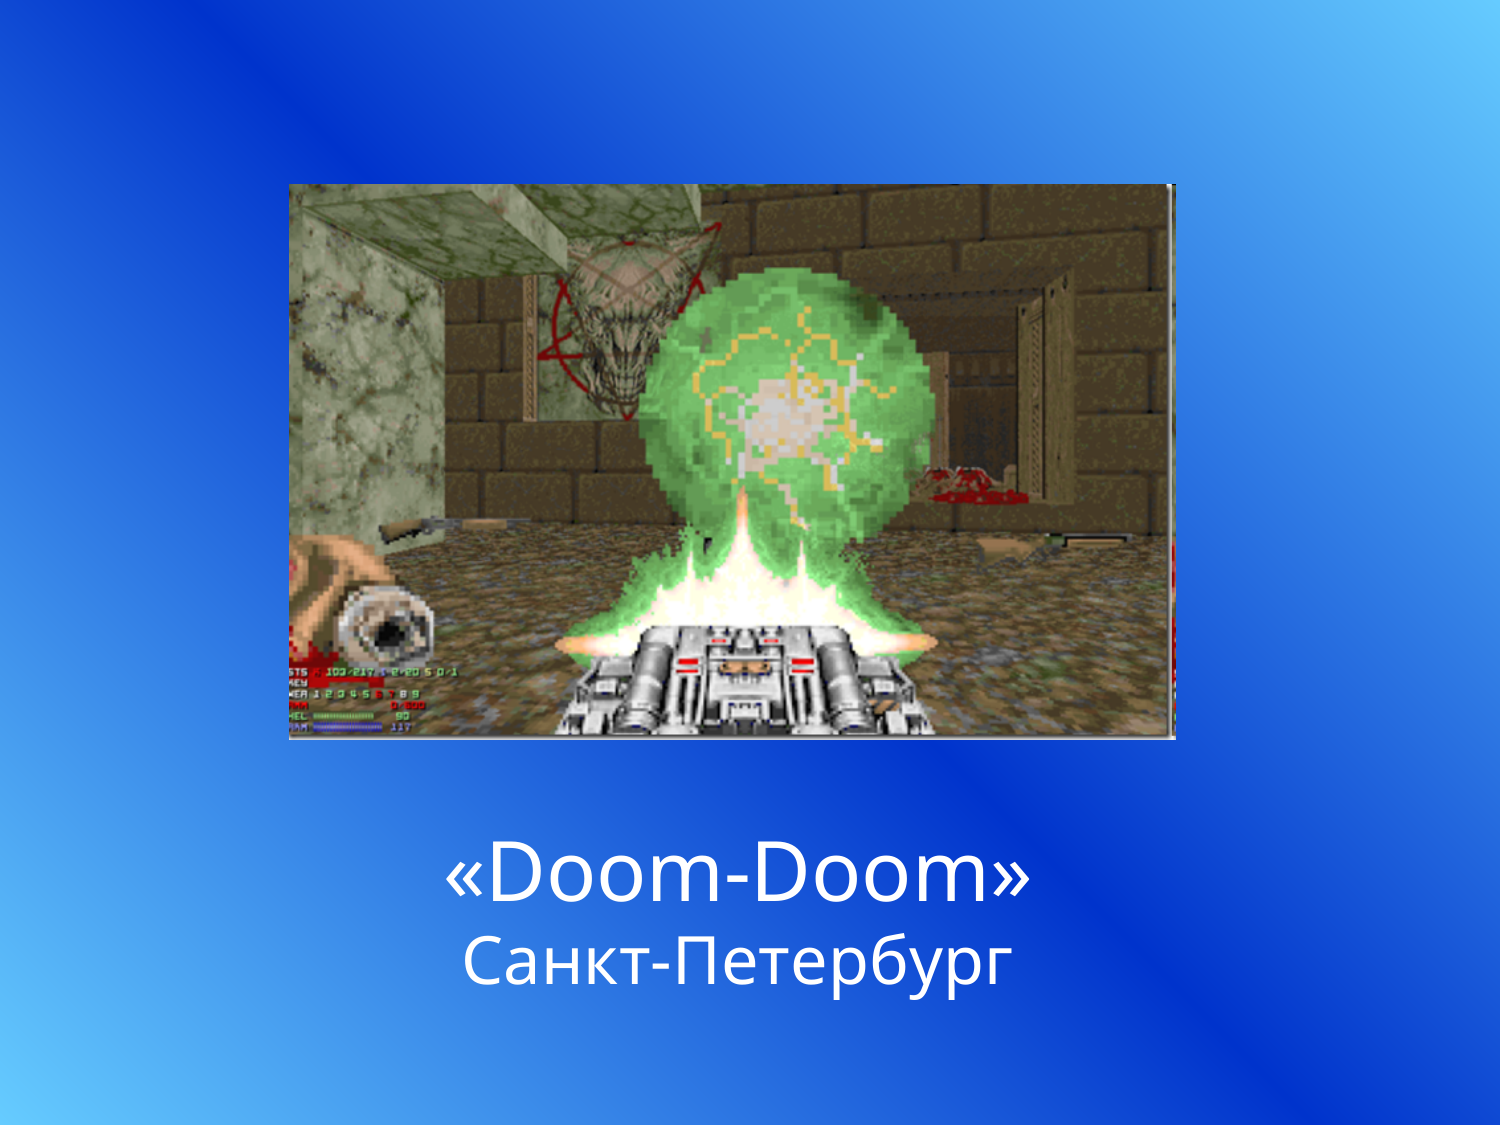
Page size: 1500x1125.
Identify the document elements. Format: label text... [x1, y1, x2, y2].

picture [289, 184, 1176, 740]
text_box «Doom-Doom» Санкт-Петербург [100, 786, 1376, 1029]
